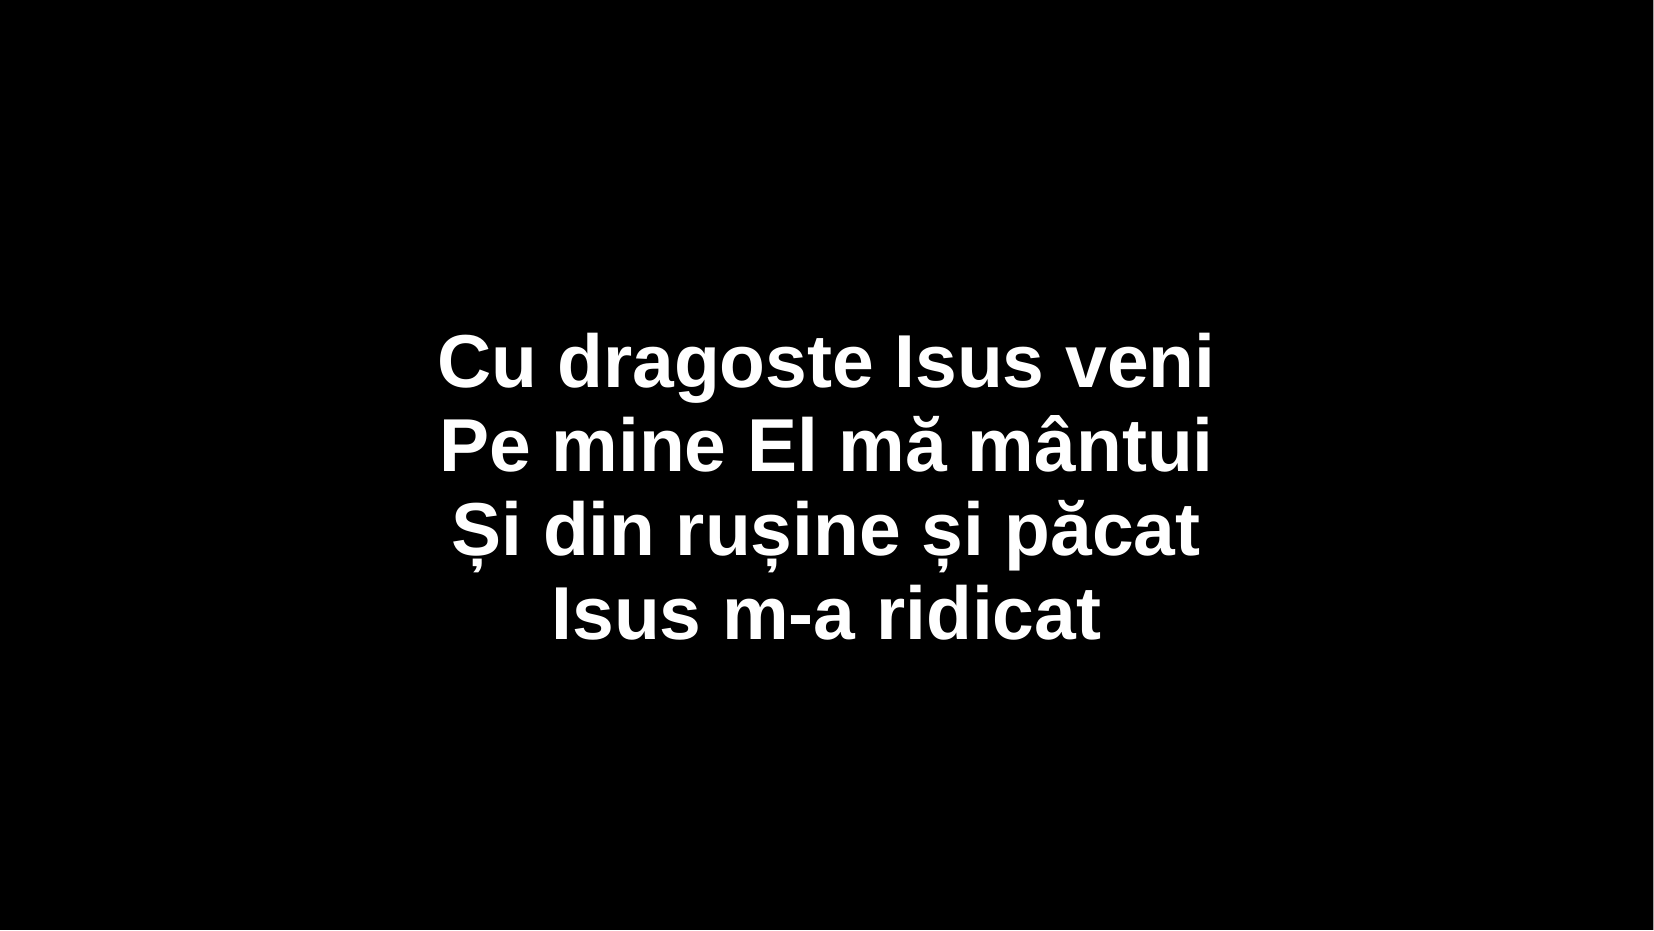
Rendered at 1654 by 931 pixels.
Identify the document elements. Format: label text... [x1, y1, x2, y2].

subtitle Cu dragoste Isus veni Pe mine El mă mântui Și din rușine și păcat Isus m-a ridicat [82, 109, 1571, 866]
